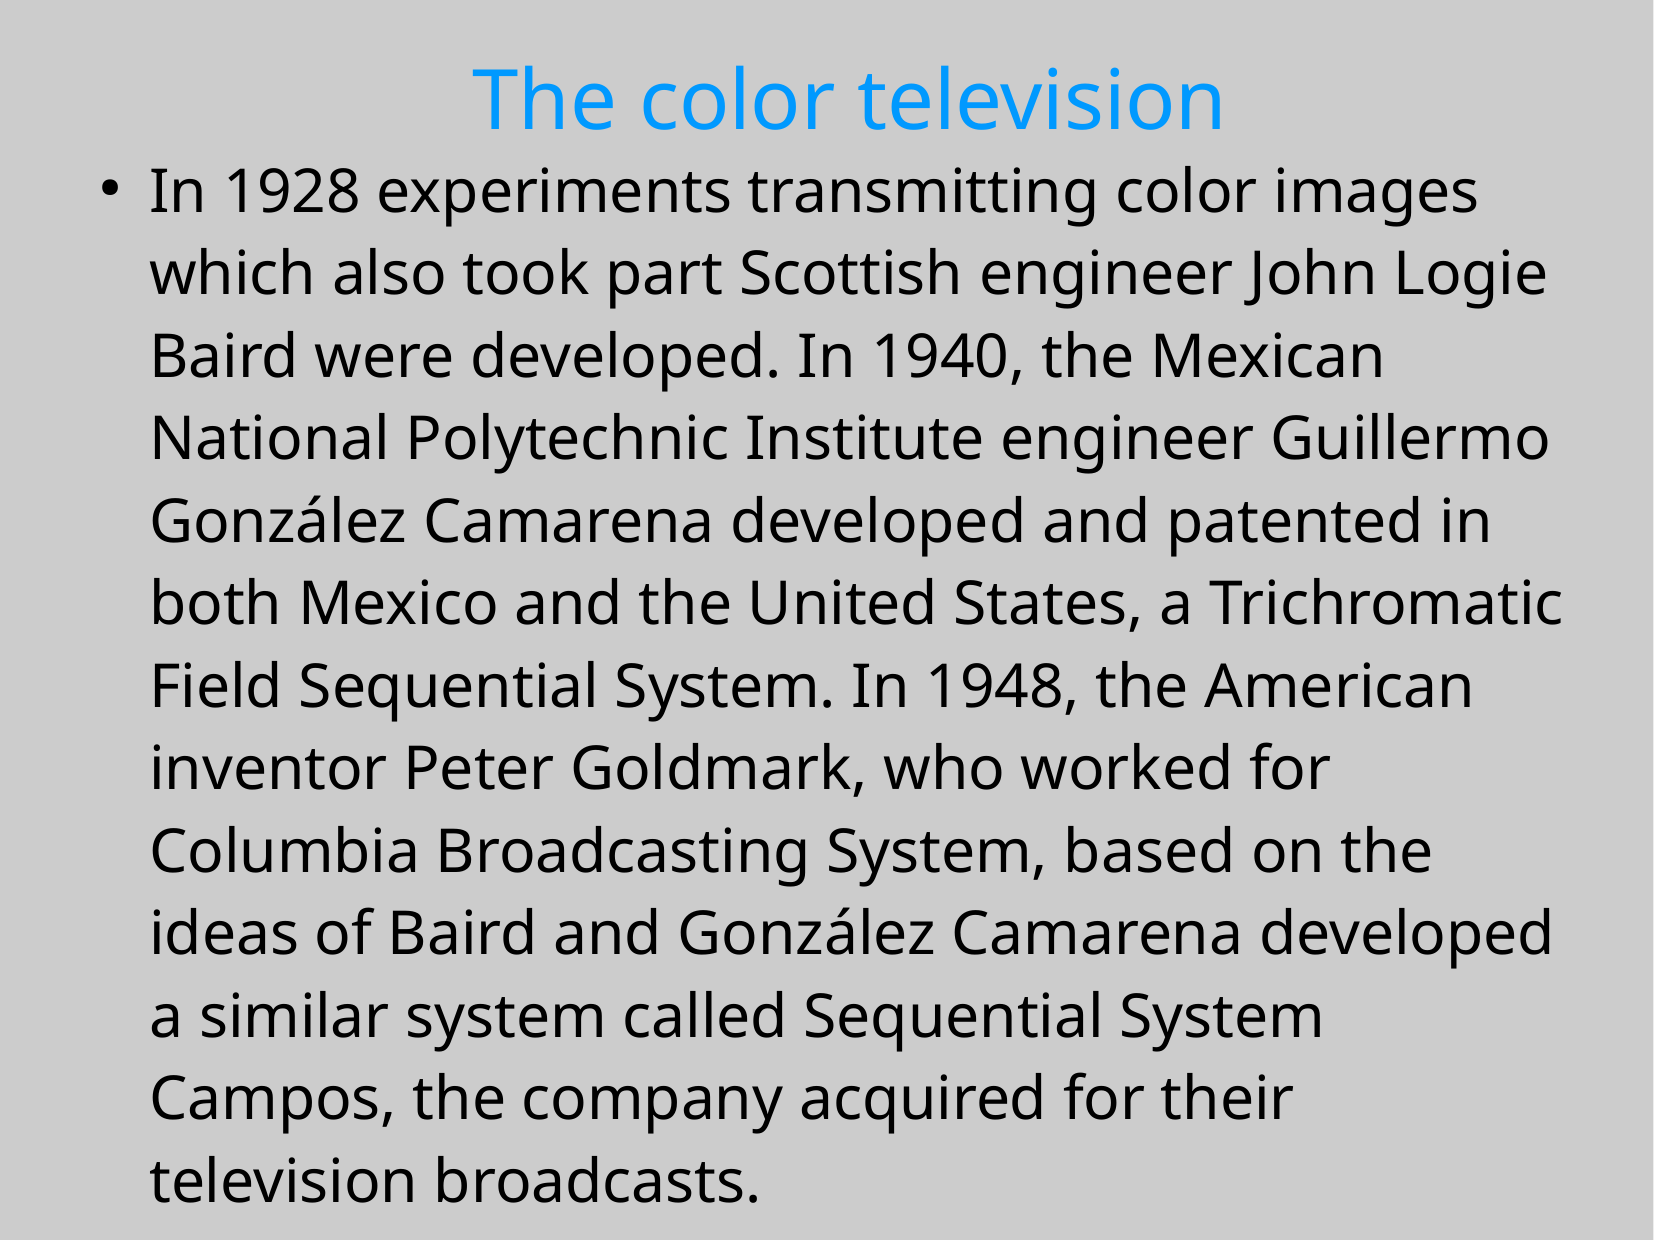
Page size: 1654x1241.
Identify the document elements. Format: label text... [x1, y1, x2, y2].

list In 1928 experiments transmitting color images which also took part Scottish engineer John Logie Baird were developed. In 1940, the Mexican National Polytechnic Institute engineer Guillermo González Camarena developed and patented in both Mexico and the United States, a Trichromatic Field Sequential System. In 1948, the American inventor Peter Goldmark, who worked for Columbia Broadcasting System, based on the ideas of Baird and González Camarena developed a similar system called Sequential System Campos, the company acquired for their television broadcasts. [82, 147, 1571, 1241]
title The color television [106, 16, 1595, 178]
